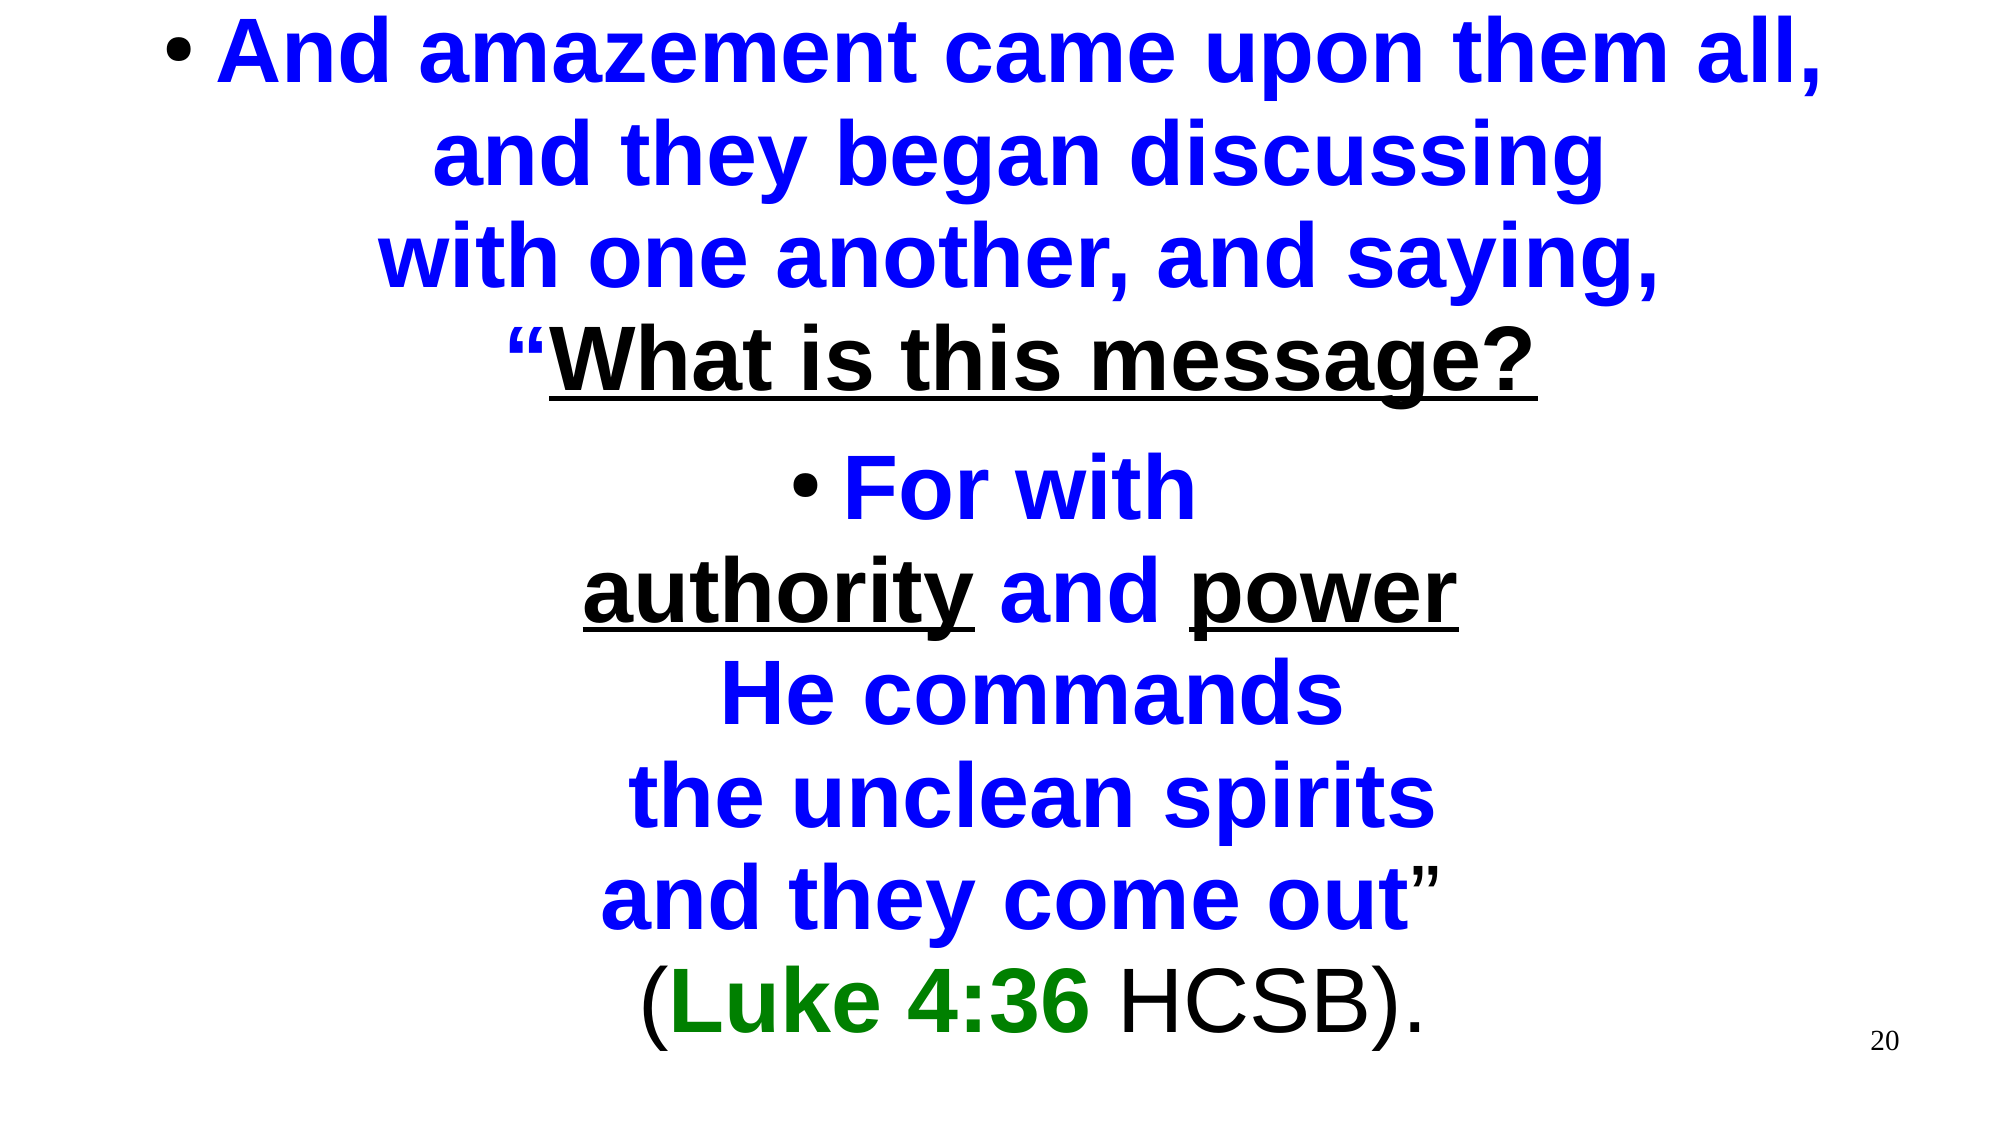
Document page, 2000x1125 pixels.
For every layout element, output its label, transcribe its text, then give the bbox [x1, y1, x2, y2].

list And amazement came upon them all, and they began discussing with one another, and saying, “What is this message? For with authority and power He commands the unclean spirits and they come out” (Luke 4:36 HCSB). [0, 0, 1996, 1123]
